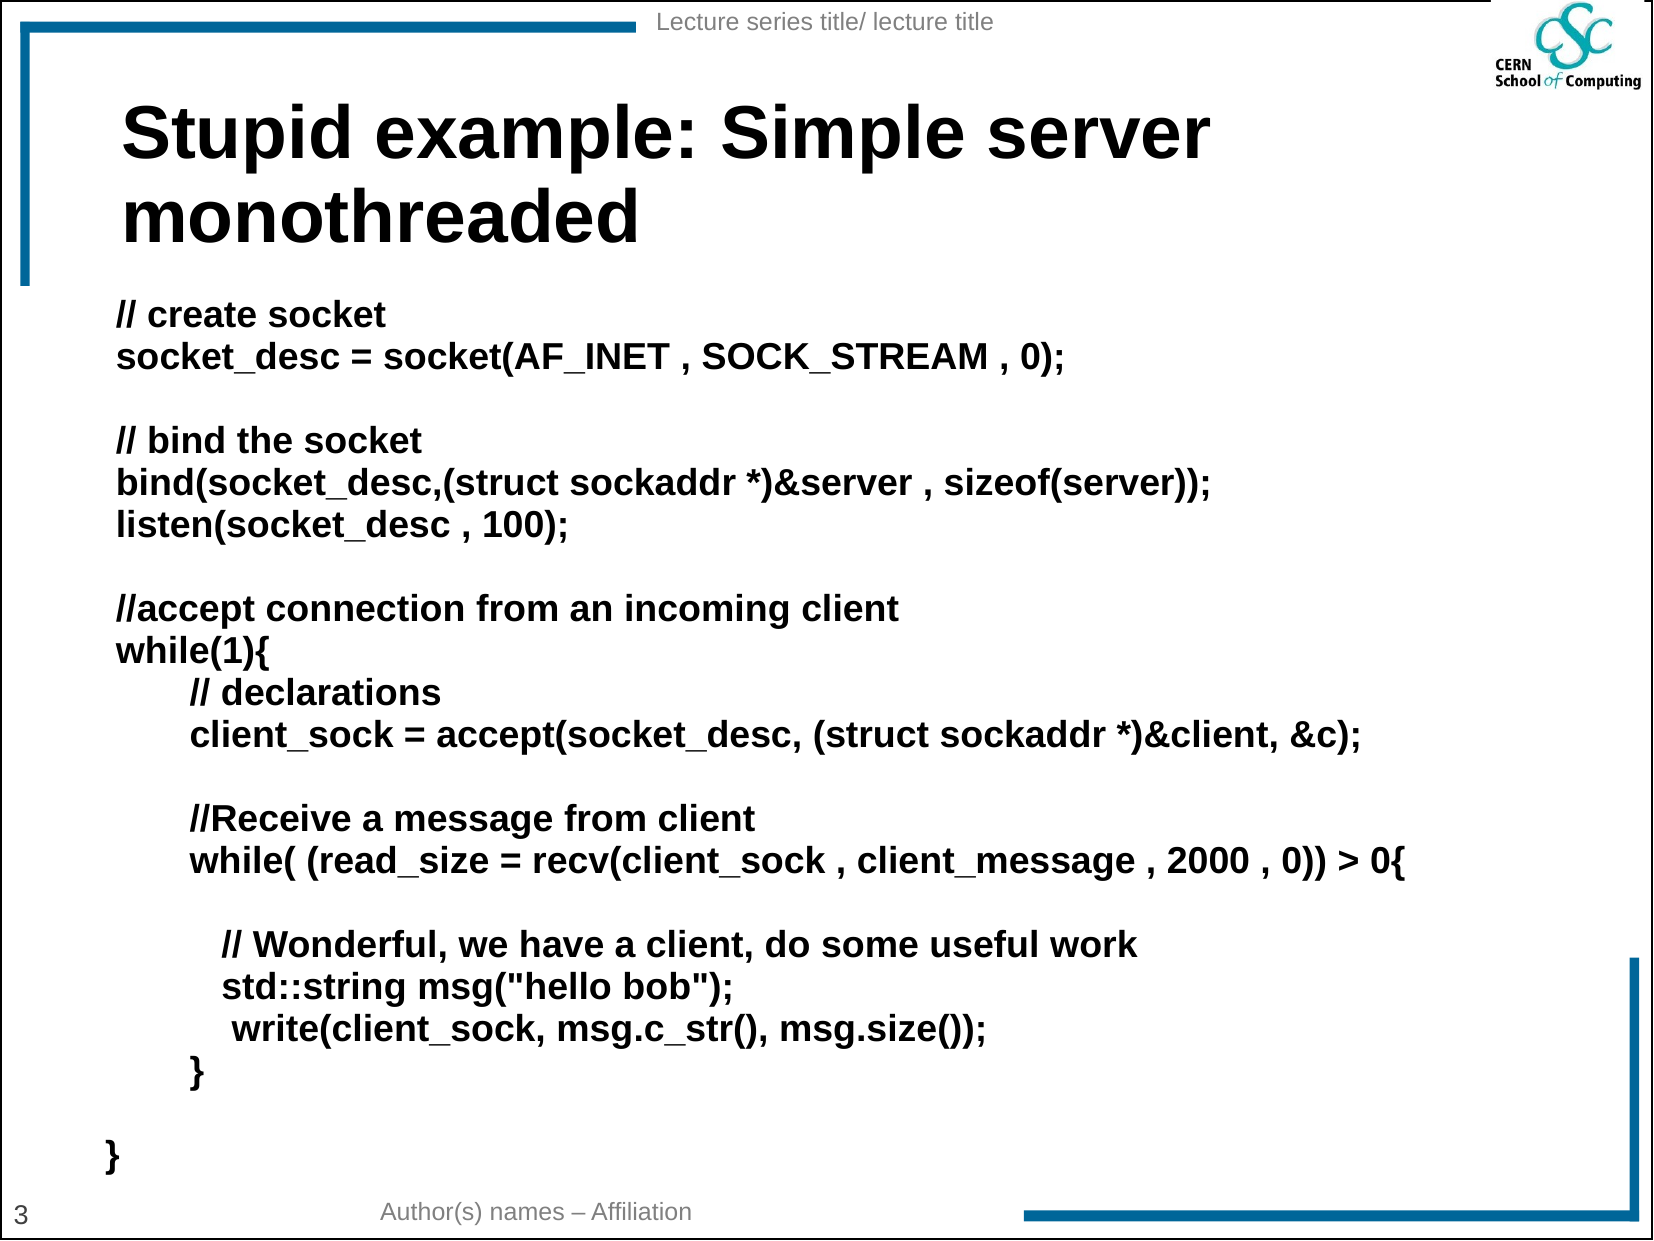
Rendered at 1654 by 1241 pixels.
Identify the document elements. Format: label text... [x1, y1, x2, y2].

picture [1490, 0, 1645, 90]
text_box Stupid example: Simple server monothreaded [106, 82, 1264, 160]
text_box // create socket socket_desc = socket(AF_INET , SOCK_STREAM , 0); // bind the socket bind(socket_desc,(struct sockaddr *)&server , sizeof(server)); listen(socket_desc , 100); //accept connection from an incoming client while(1){ // declarations client_sock = accept(socket_desc, (struct sockaddr *)&client, &c); //Receive a message from client while( (read_size = recv(client_sock , client_message , 2000 , 0)) > 0{ // Wonderful, we have a client, do some useful work std::string msg("hello bob"); write(client_sock, msg.c_str(), msg.size()); } } [59, 160, 1583, 1241]
